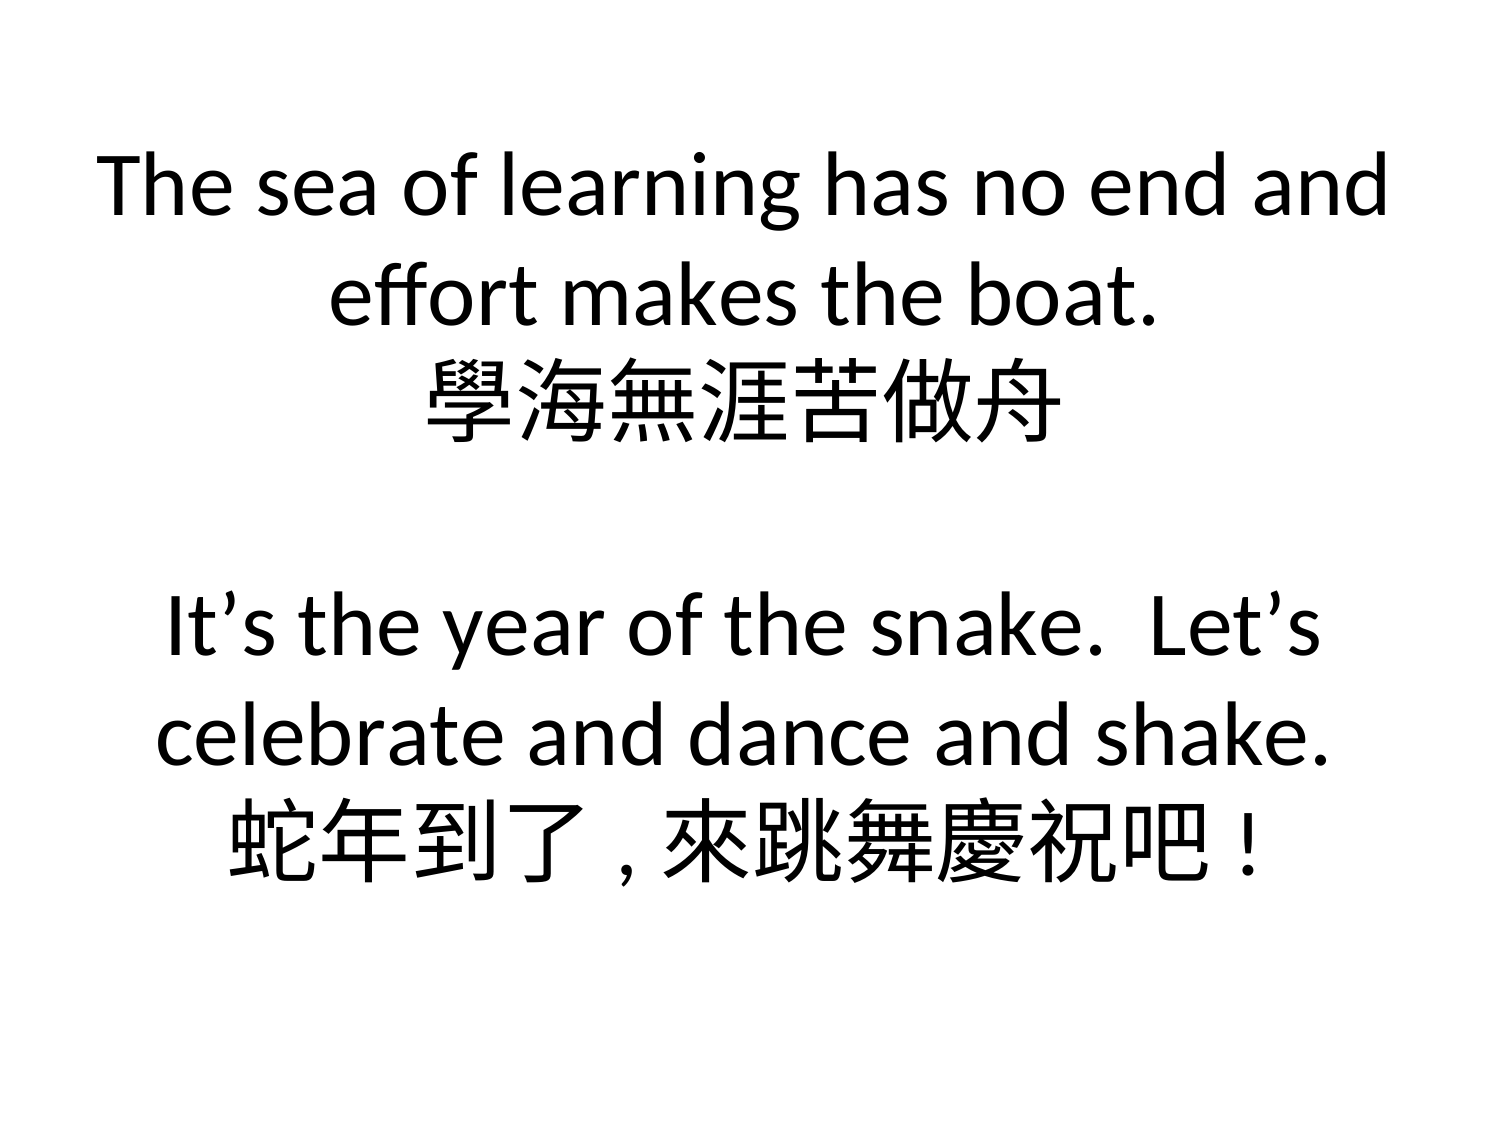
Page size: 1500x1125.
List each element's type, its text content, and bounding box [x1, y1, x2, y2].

title The sea of learning has no end and effort makes the boat. 學海無涯苦做舟 It’s the year of the snake. Let’s celebrate and dance and shake. 蛇年到了,來跳舞慶祝吧! [64, 45, 1426, 1083]
